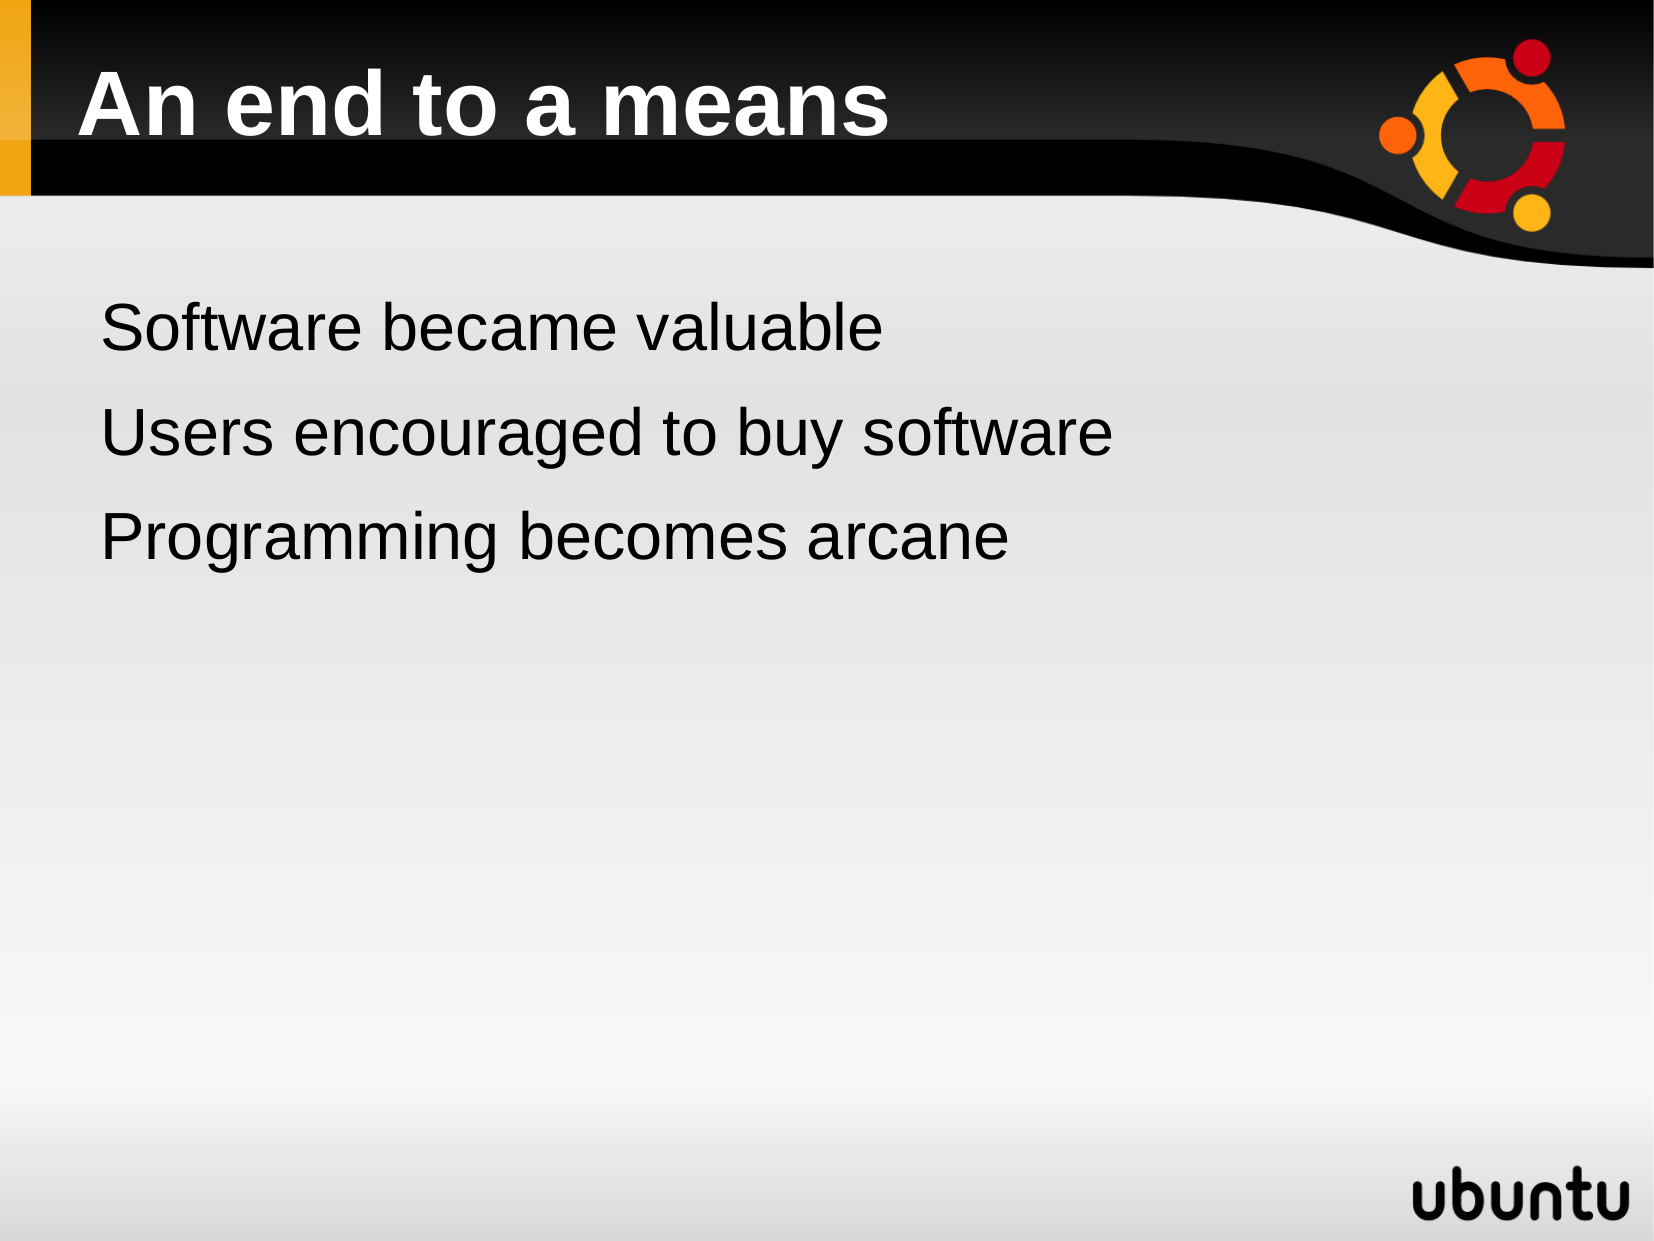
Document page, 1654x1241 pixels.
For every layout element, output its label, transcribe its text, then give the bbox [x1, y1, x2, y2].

list Software became valuable Users encouraged to buy software Programming becomes arcane [82, 290, 1571, 1109]
picture [0, 0, 1654, 1241]
title An end to a means [76, 0, 1565, 208]
